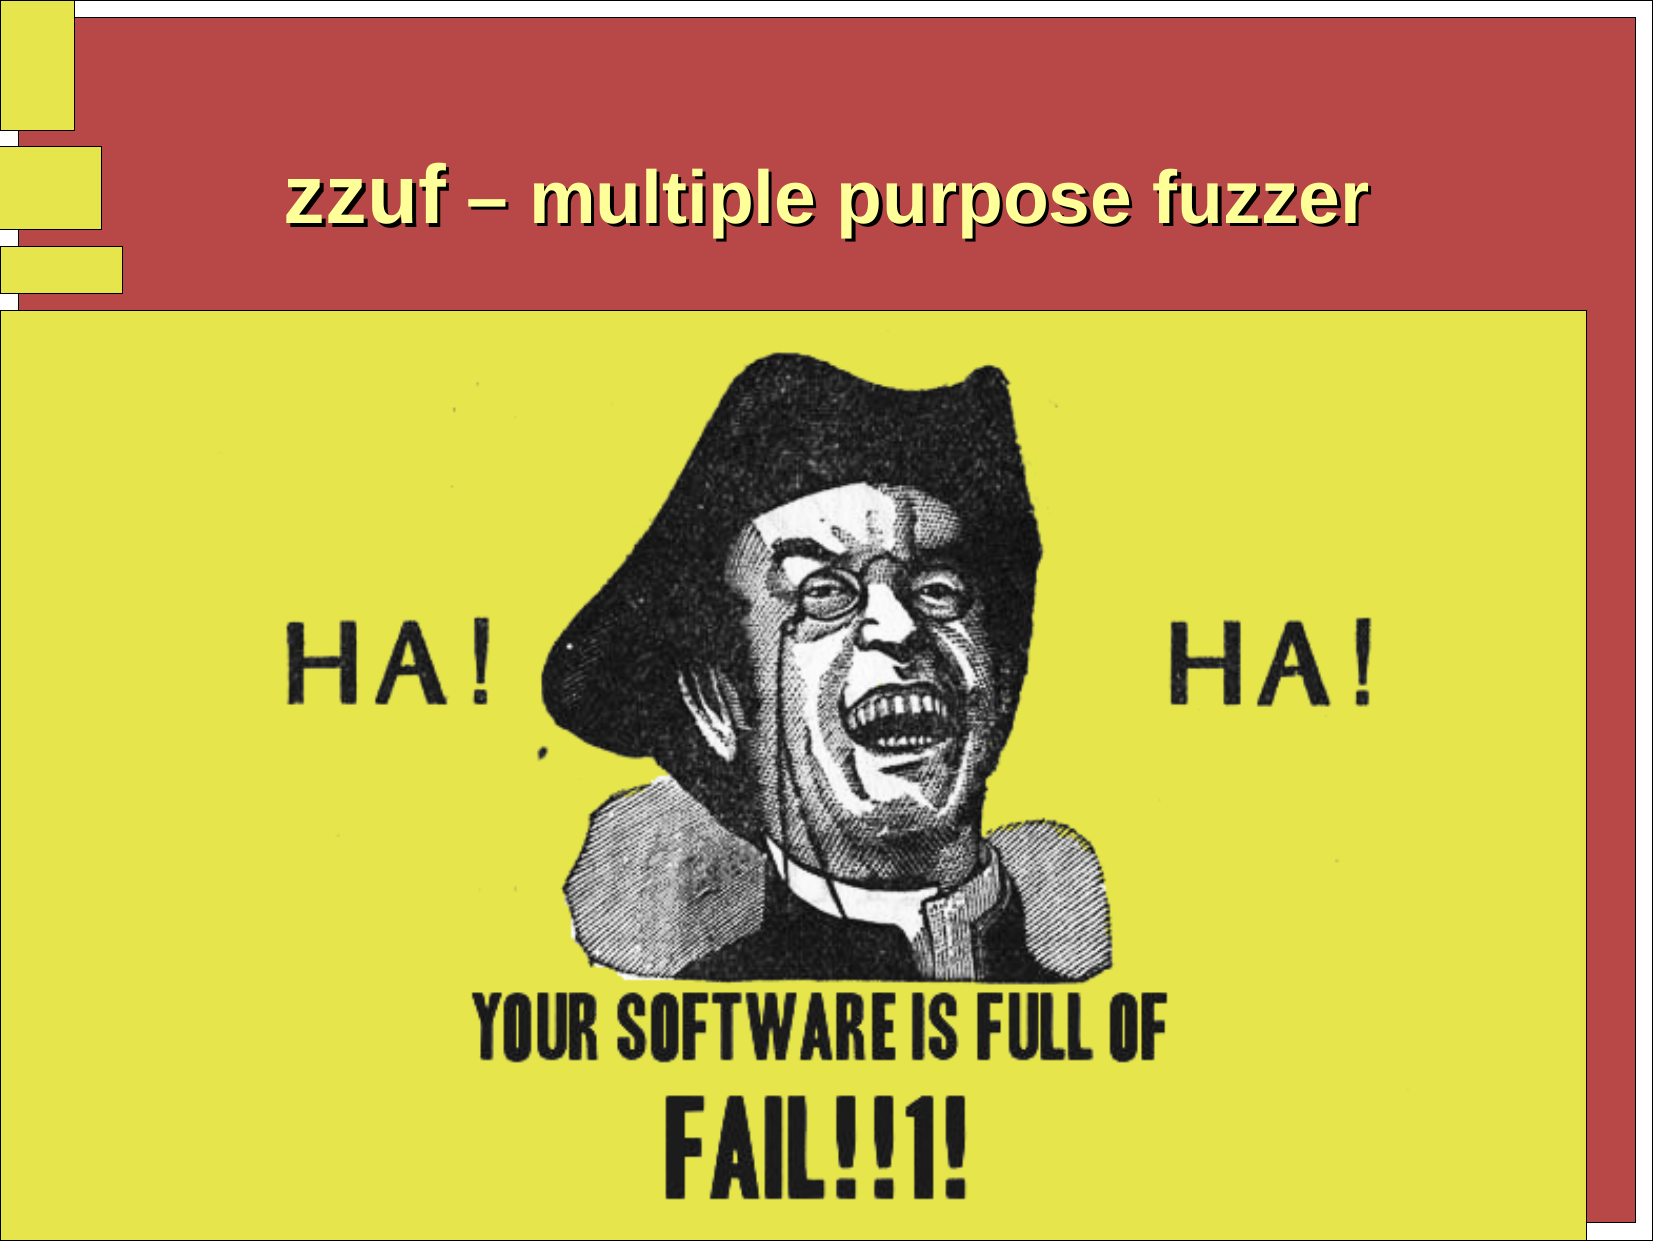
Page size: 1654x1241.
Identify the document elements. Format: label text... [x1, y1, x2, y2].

picture [197, 324, 1460, 1231]
title zzuf – multiple purpose fuzzer [121, 91, 1534, 299]
